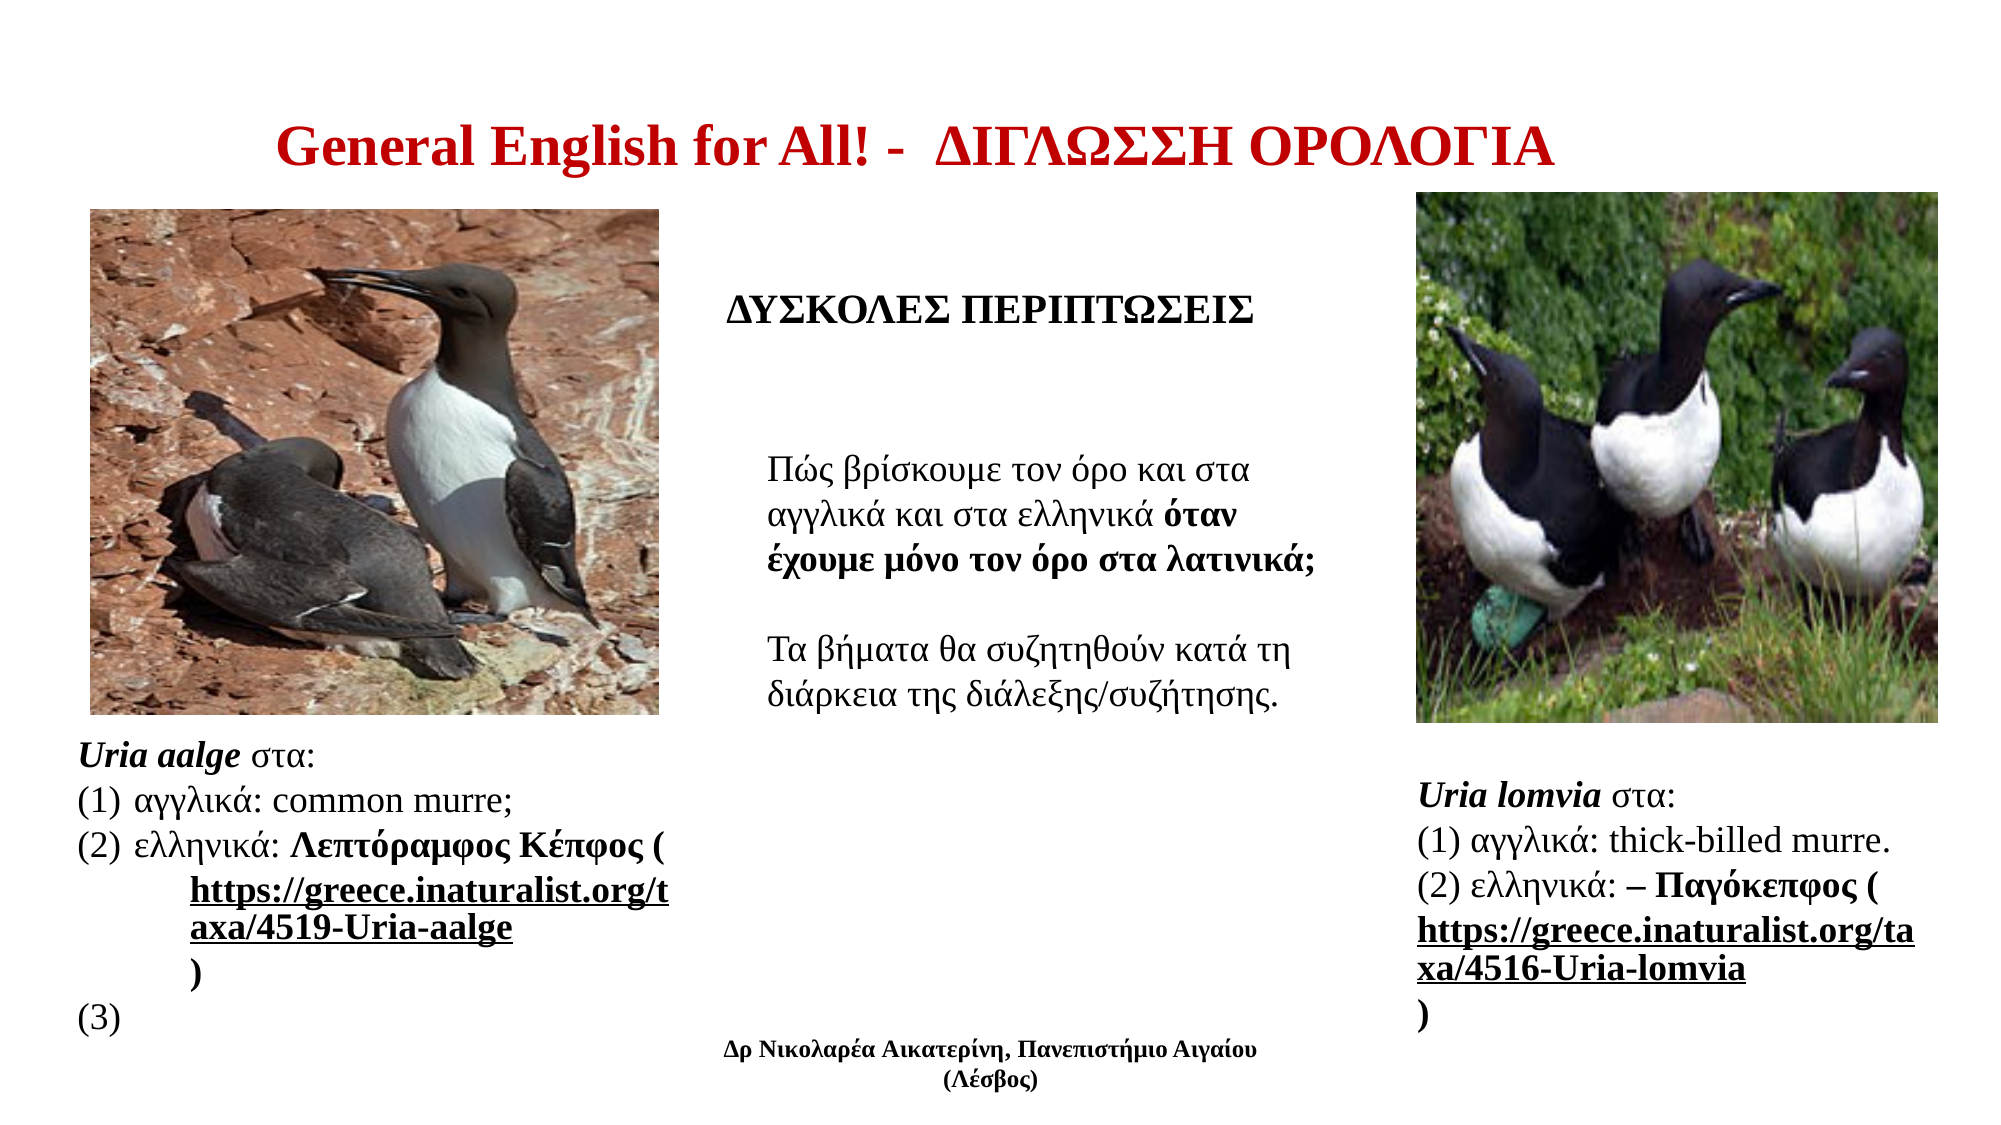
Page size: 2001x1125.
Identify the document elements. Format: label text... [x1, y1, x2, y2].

text_box Uria aalge στα: αγγλικά: common murre; ελληνικά: Λεπτόραμφος Κέπφος (https://greece.inaturalist.org/taxa/4519-Uria-aalge) [62, 722, 696, 1010]
text_box Πώς βρίσκουμε τον όρο και στα αγγλικά και στα ελληνικά όταν έχουμε μόνο τον όρο στα λατινικά; Τα βήματα θα συζητηθούν κατά τη διάρκεια της διάλεξης/συζήτησης. [752, 436, 1353, 770]
text_box Uria lomvia στα: (1) αγγλικά: thick-billed murre. (2) ελληνικά: – Παγόκεπφος (https://greece.inaturalist.org/taxa/4516-Uria-lomvia) [1402, 762, 1938, 1051]
text_box ΔΥΣΚΟΛΕΣ ΠΕΡΙΠΤΩΣΕΙΣ [695, 274, 1286, 341]
picture [1416, 193, 1938, 723]
text_box General English for All! - ΔΙΓΛΩΣΣΗ ΟΡΟΛΟΓΙΑ [62, 99, 1769, 186]
picture [90, 209, 659, 715]
text_box Δρ Νικολαρέα Αικατερίνη, Πανεπιστήμιο Αιγαίου (Λέσβος) [500, 1025, 1482, 1101]
